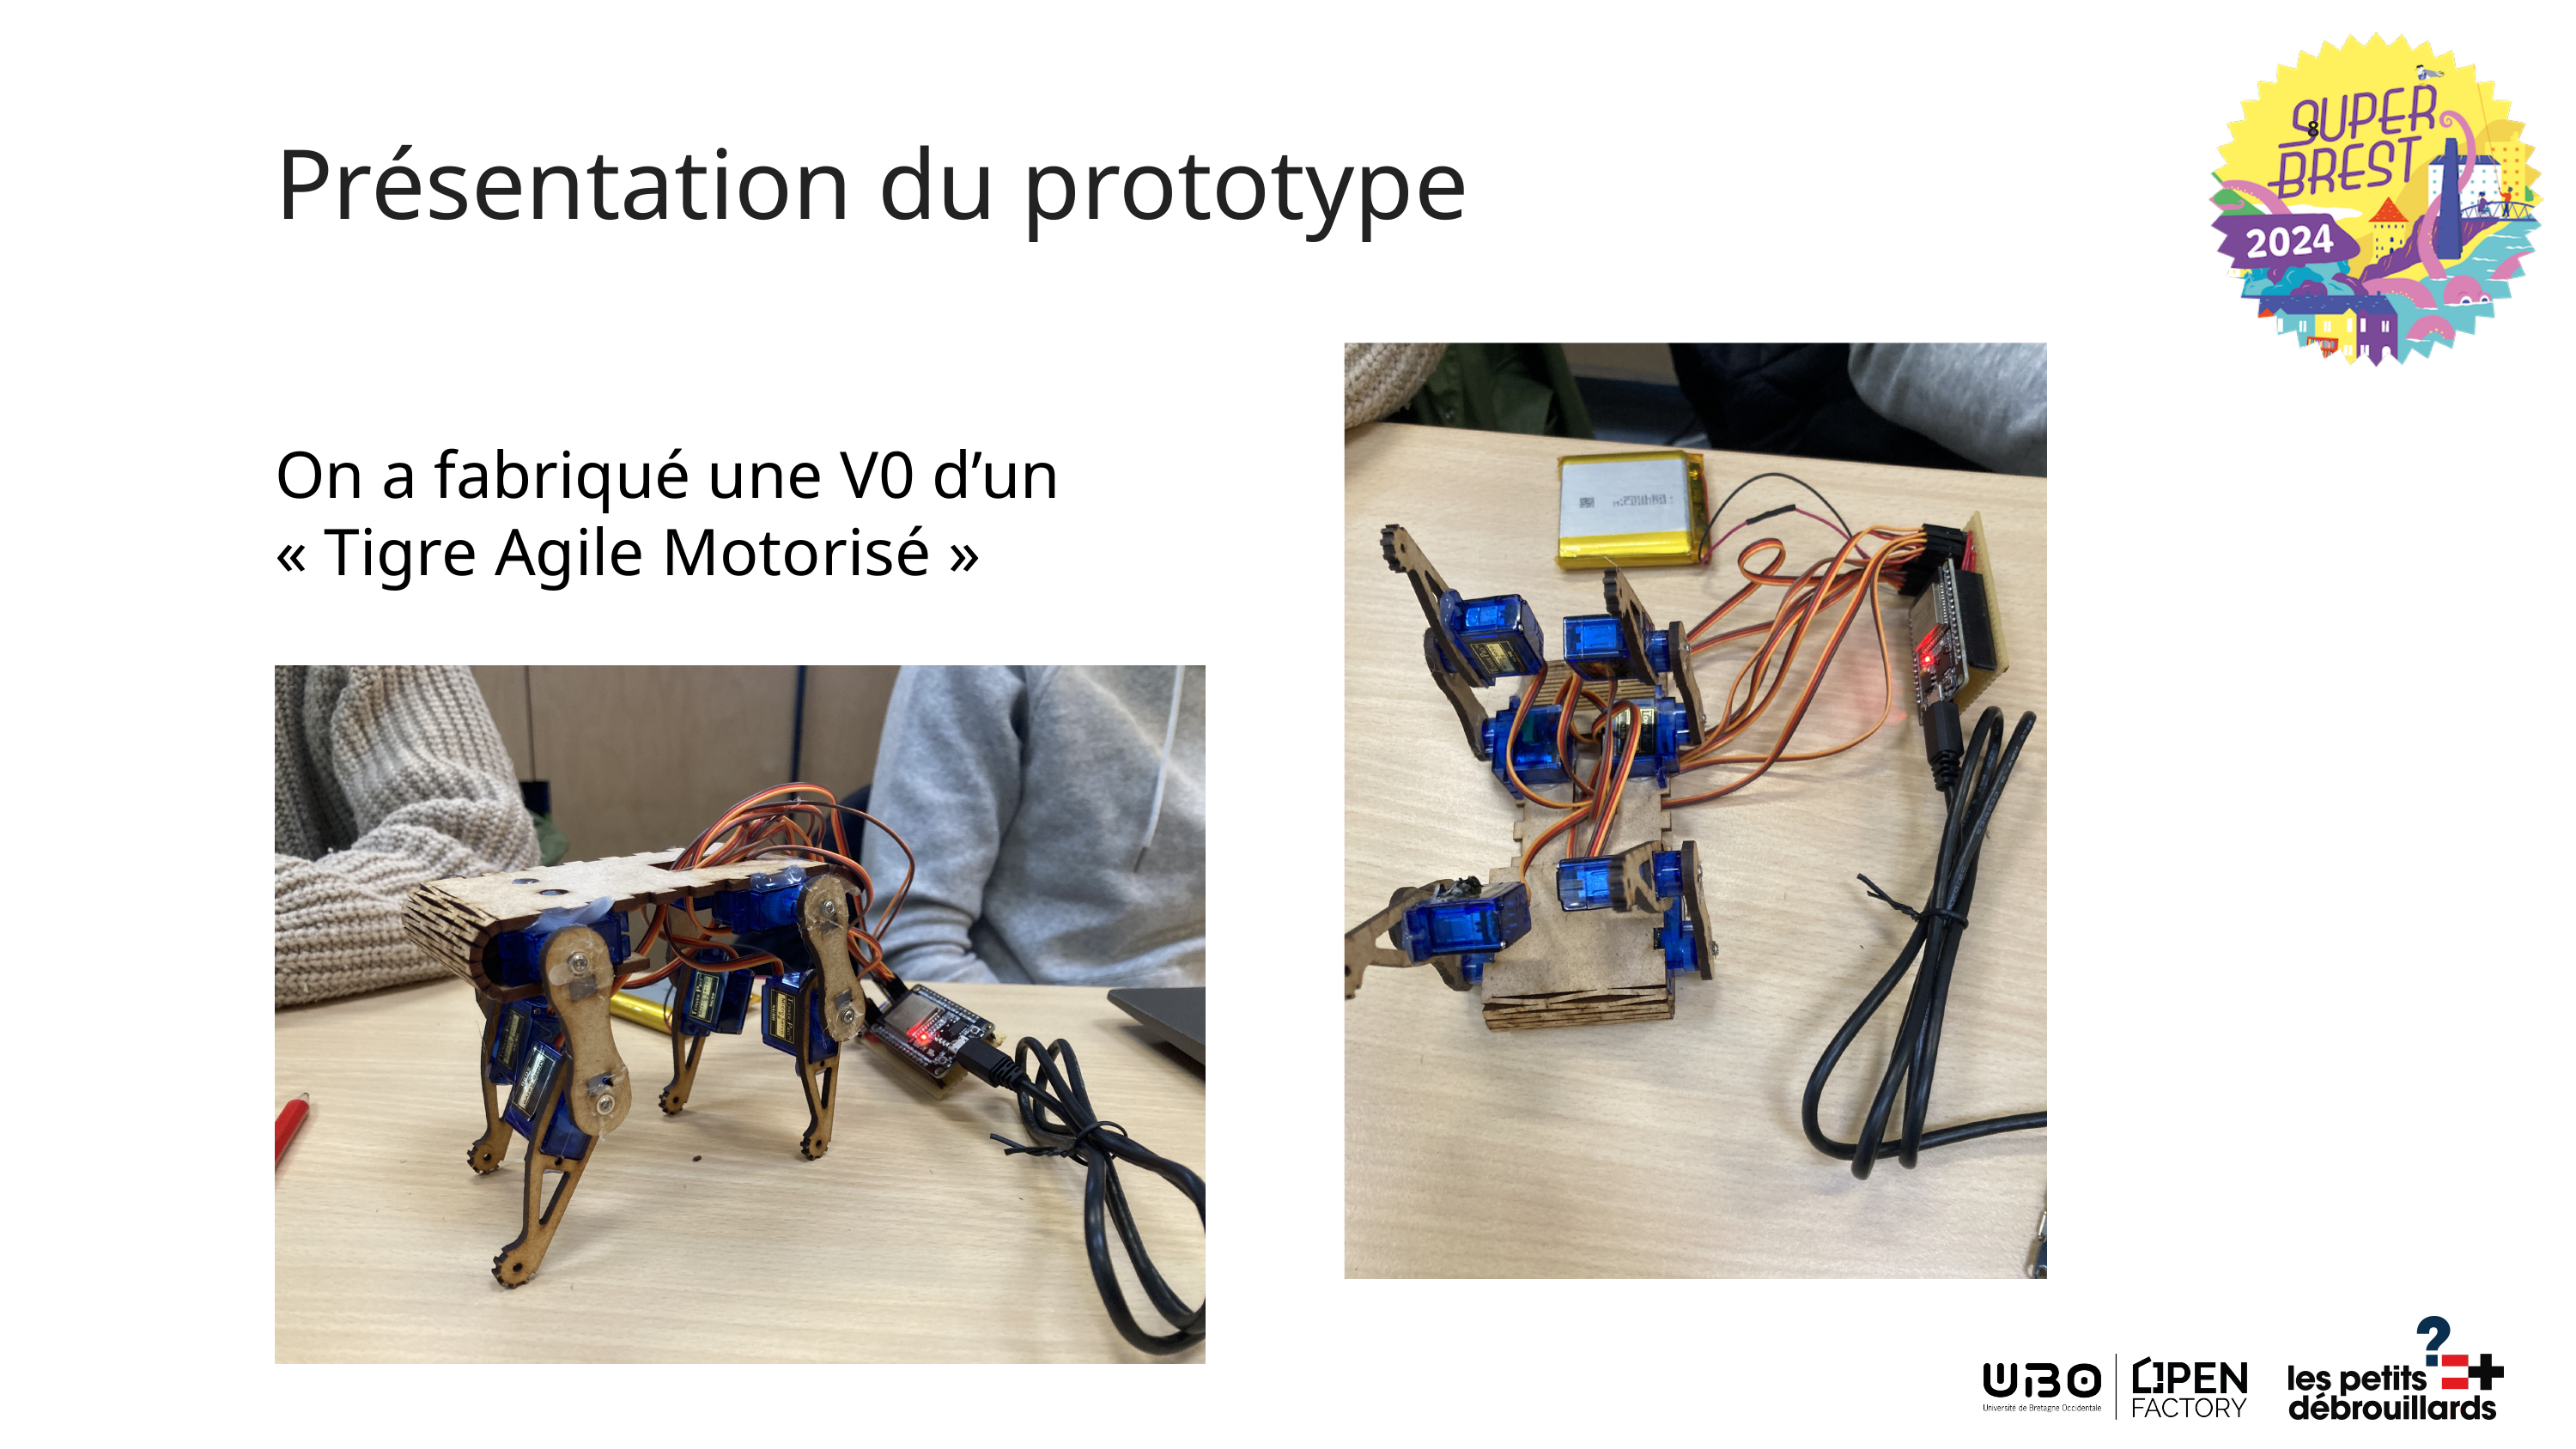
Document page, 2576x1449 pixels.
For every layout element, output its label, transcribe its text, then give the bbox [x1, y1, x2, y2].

text_box [2307, 93, 2456, 145]
picture [1344, 343, 2047, 1279]
list On a fabriqué une V0 d’un « Tigre Agile Motorisé » [275, 433, 1261, 666]
picture [275, 665, 1206, 1364]
title Présentation du prototype [275, 118, 1742, 336]
